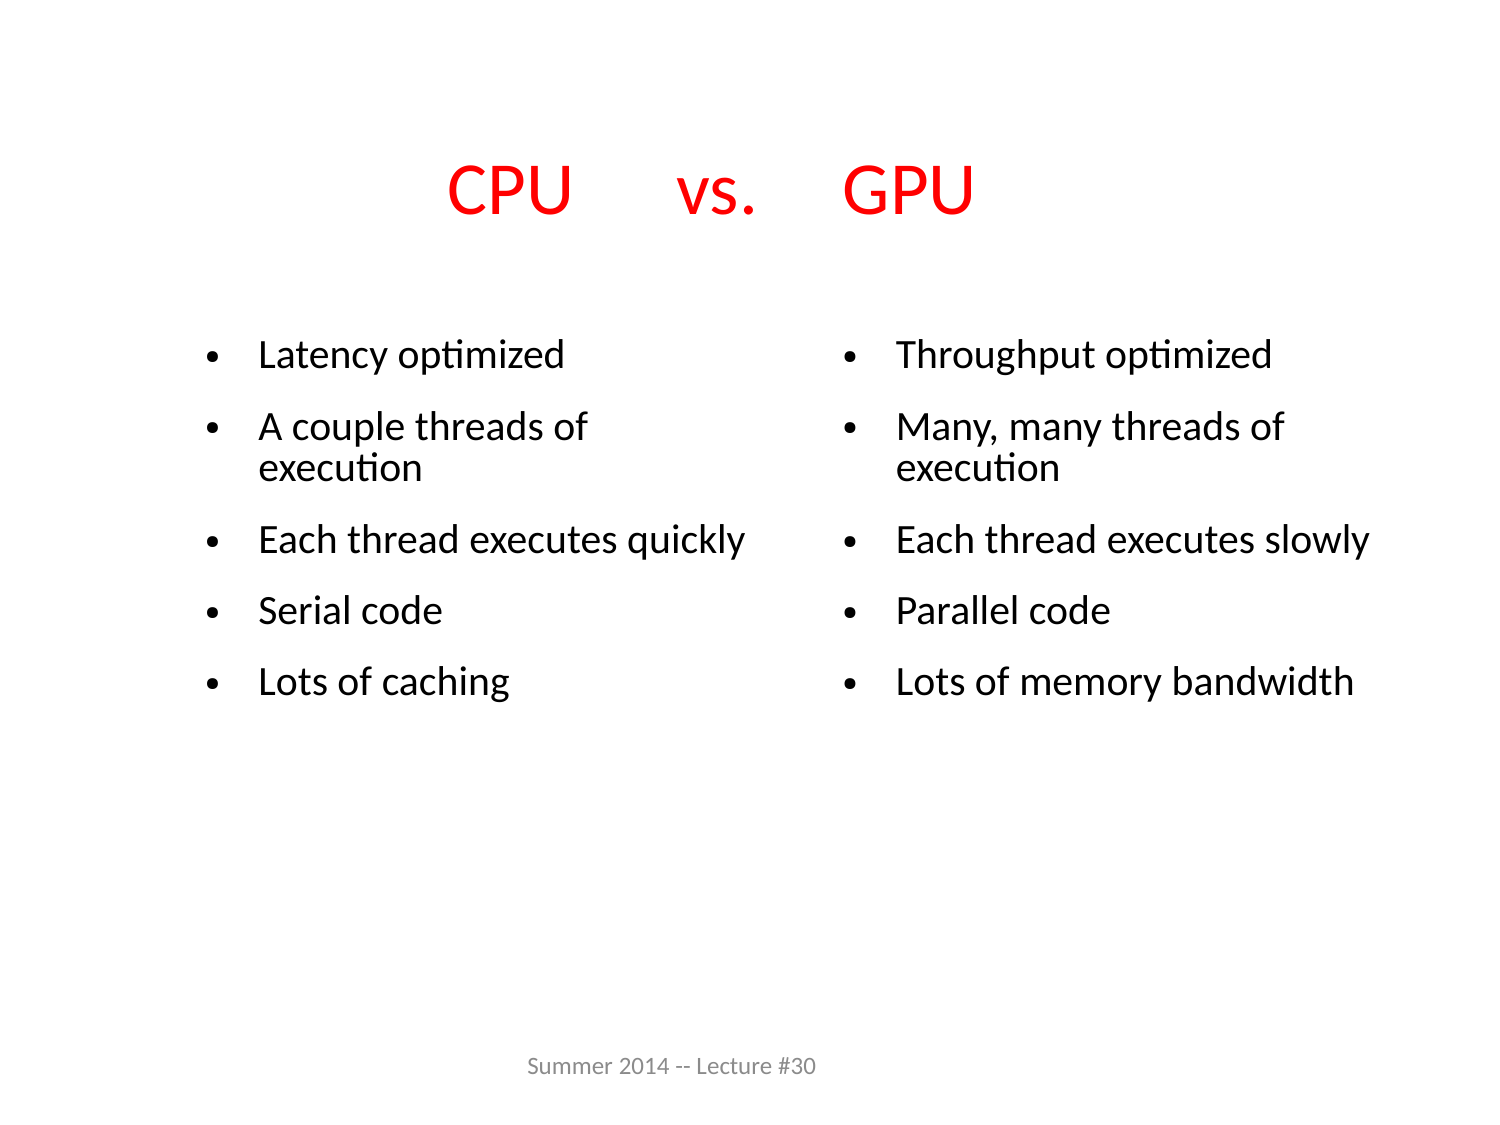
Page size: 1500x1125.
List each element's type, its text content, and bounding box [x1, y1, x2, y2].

list Latency optimized A couple threads of execution Each thread executes quickly Serial code Lots of caching [187, 337, 751, 925]
title CPU vs. GPU [75, 75, 1351, 317]
list Throughput optimized Many, many threads of execution Each thread executes slowly Parallel code Lots of memory bandwidth [825, 337, 1375, 925]
